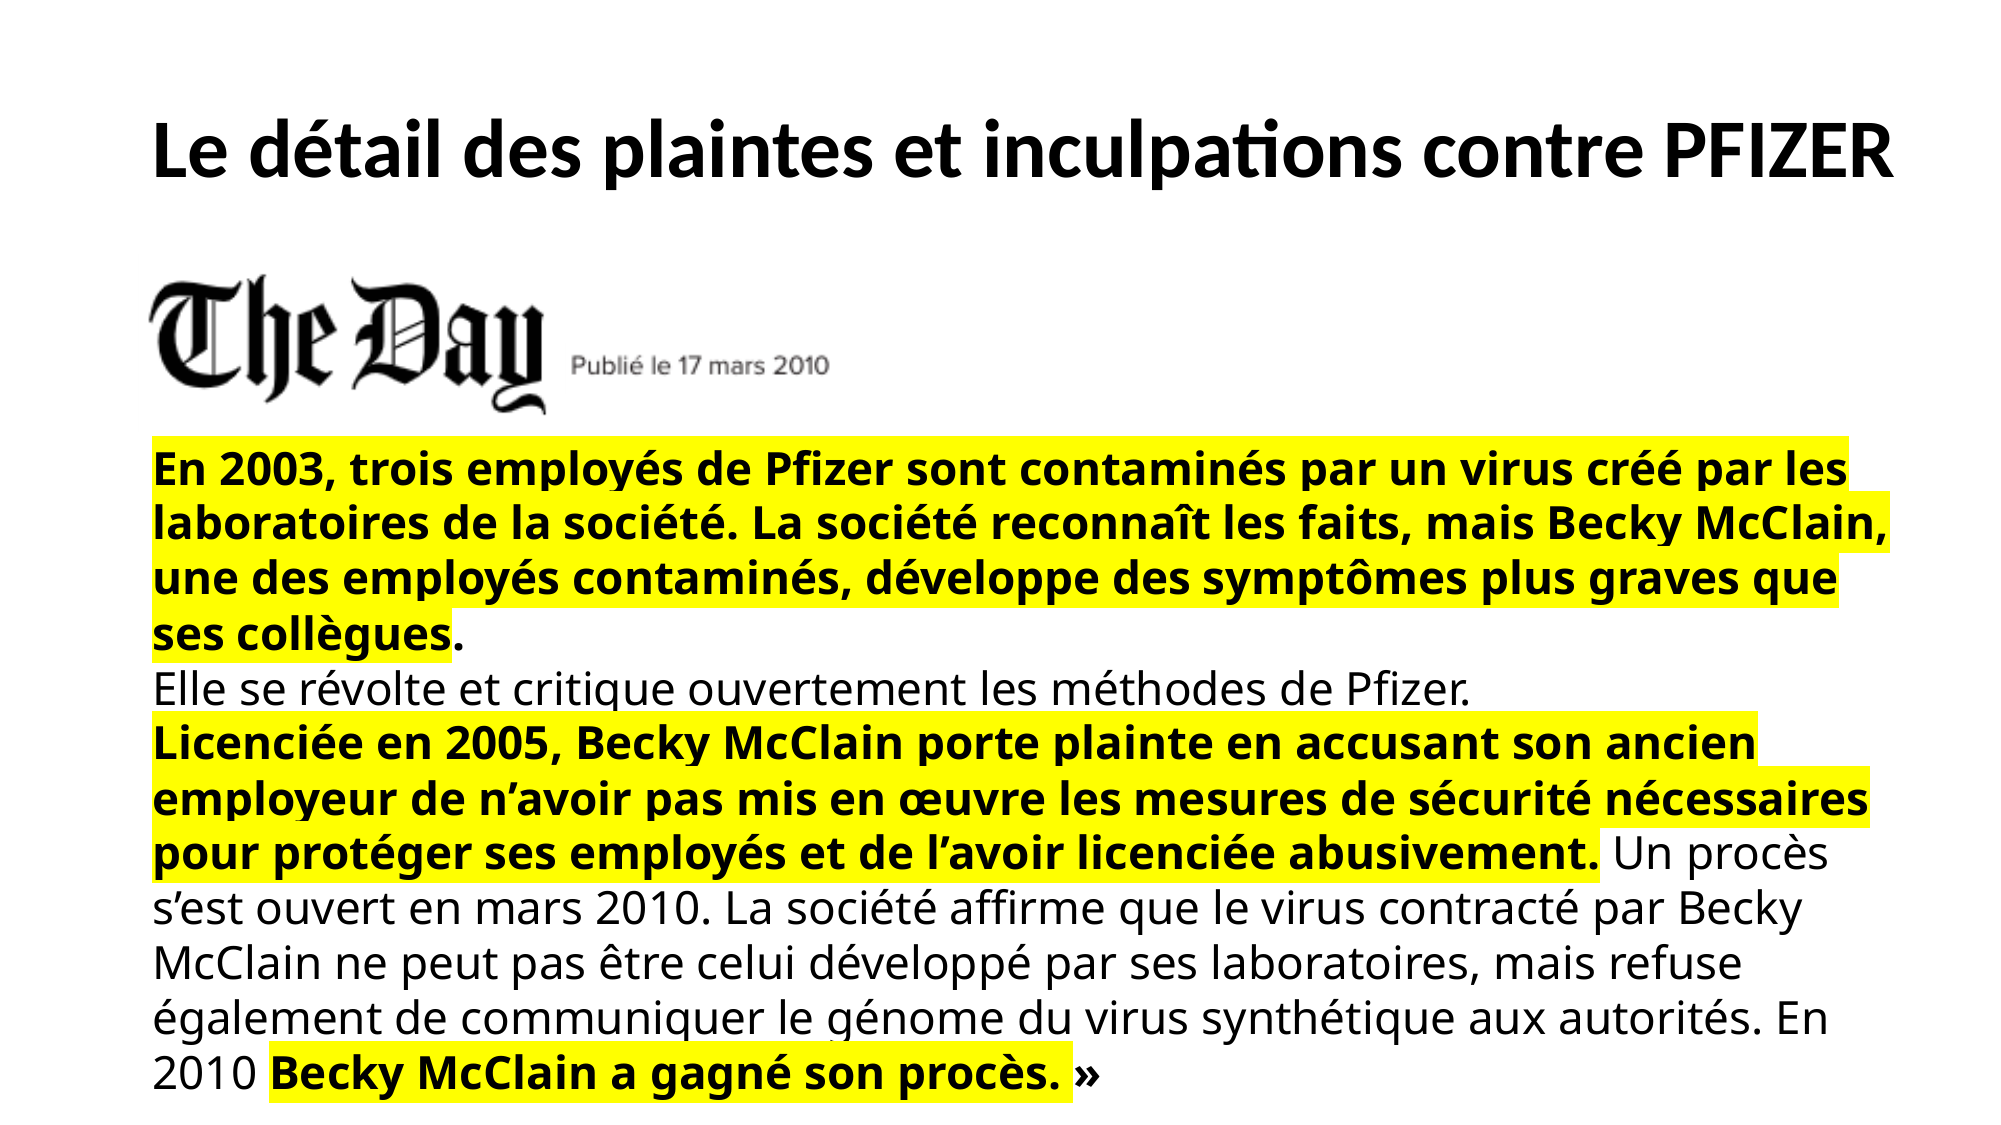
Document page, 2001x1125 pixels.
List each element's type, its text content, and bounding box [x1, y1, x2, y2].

picture [137, 254, 836, 432]
text_box En 2003, trois employés de Pfizer sont contaminés par un virus créé par les laboratoires de la société. La société reconnaît les faits, mais Becky McClain, une des employés contaminés, développe des symptômes plus graves que ses collègues. Elle se révolte et critique ouvertement les méthodes de Pfizer. Licenciée en 2005, Becky McClain porte plainte en accusant son ancien employeur de n’avoir pas mis en œuvre les mesures de sécurité nécessaires pour protéger ses employés et de l’avoir licenciée abusivement. Un procès s’est ouvert en mars 2010. La société affirme que le virus contracté par Becky McClain ne peut pas être celui développé par ses laboratoires, mais refuse également de communiquer le génome du virus synthétique aux autorités. En 2010 Becky McClain a gagné son procès. » [137, 432, 1932, 1107]
title Le détail des plaintes et inculpations contre PFIZER [137, 59, 1933, 243]
